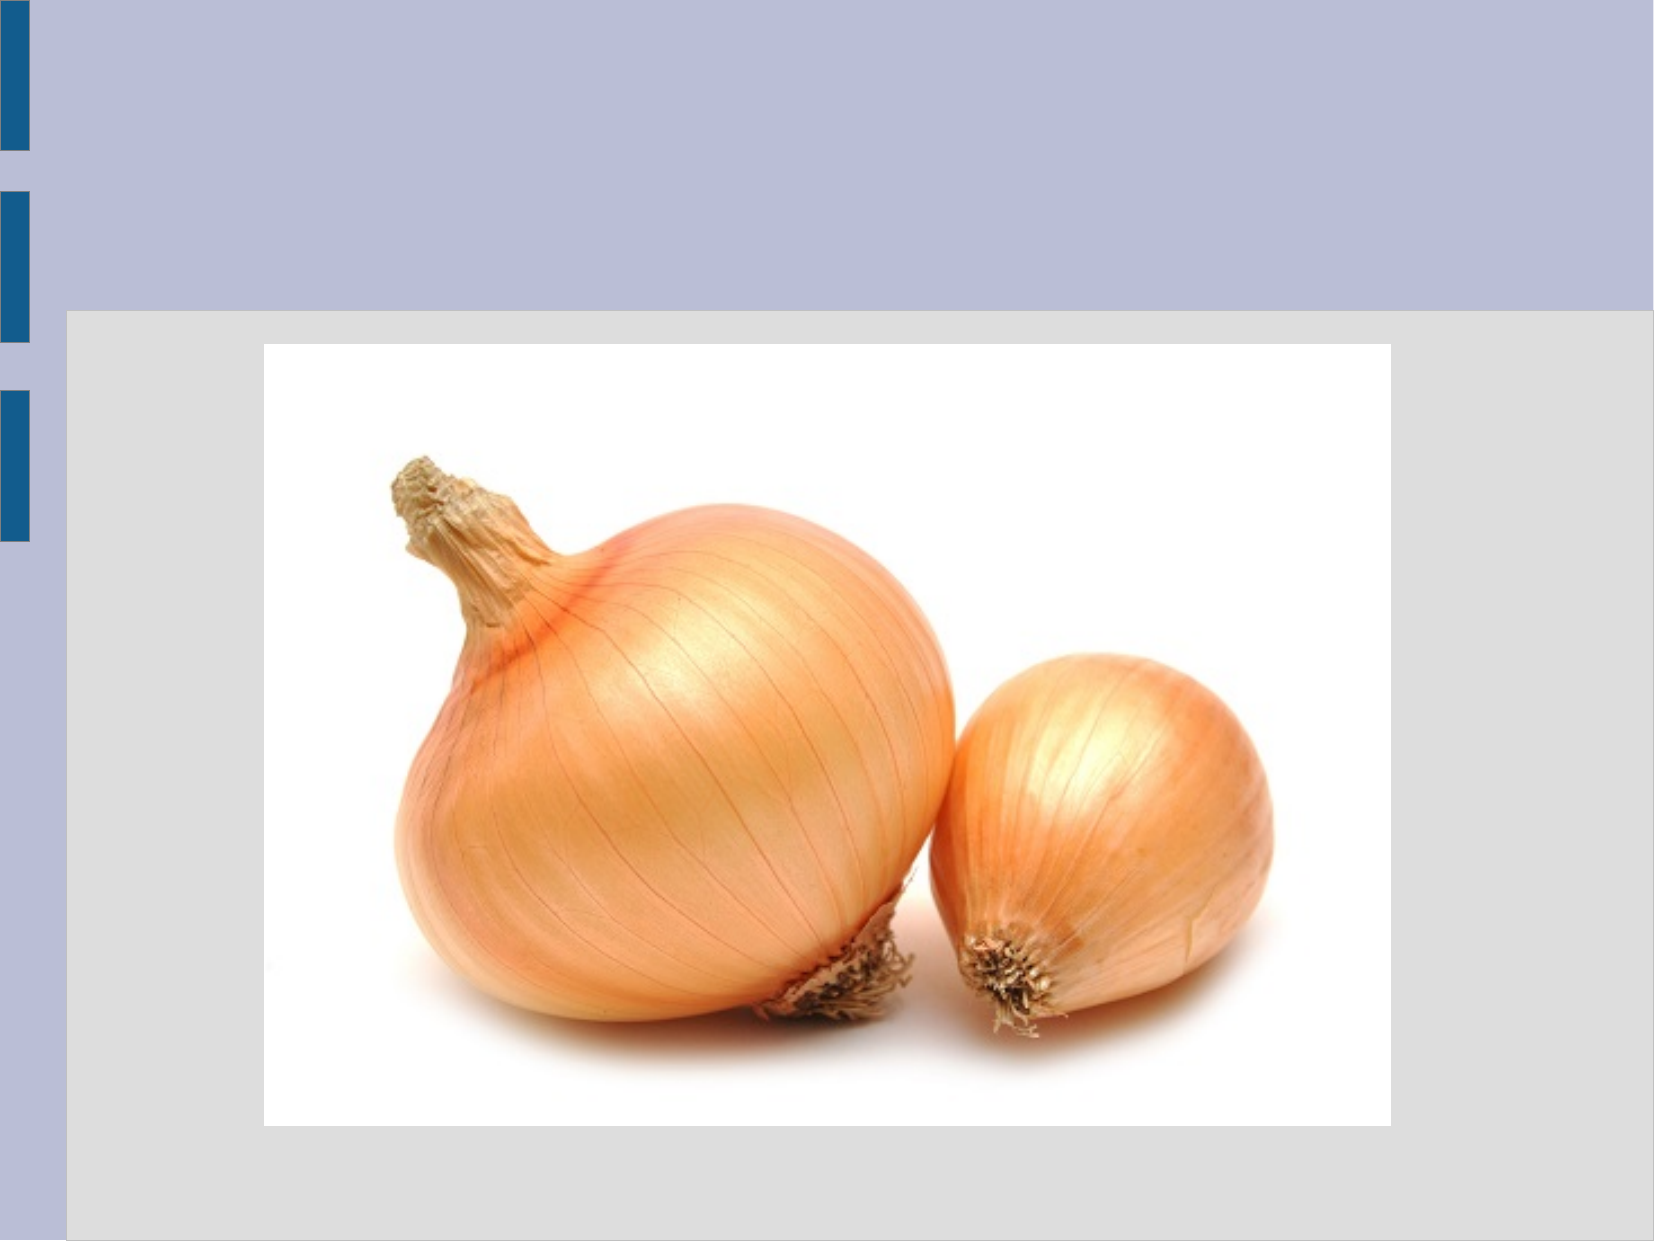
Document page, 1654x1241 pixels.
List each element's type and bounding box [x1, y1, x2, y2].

picture [264, 344, 1391, 1126]
